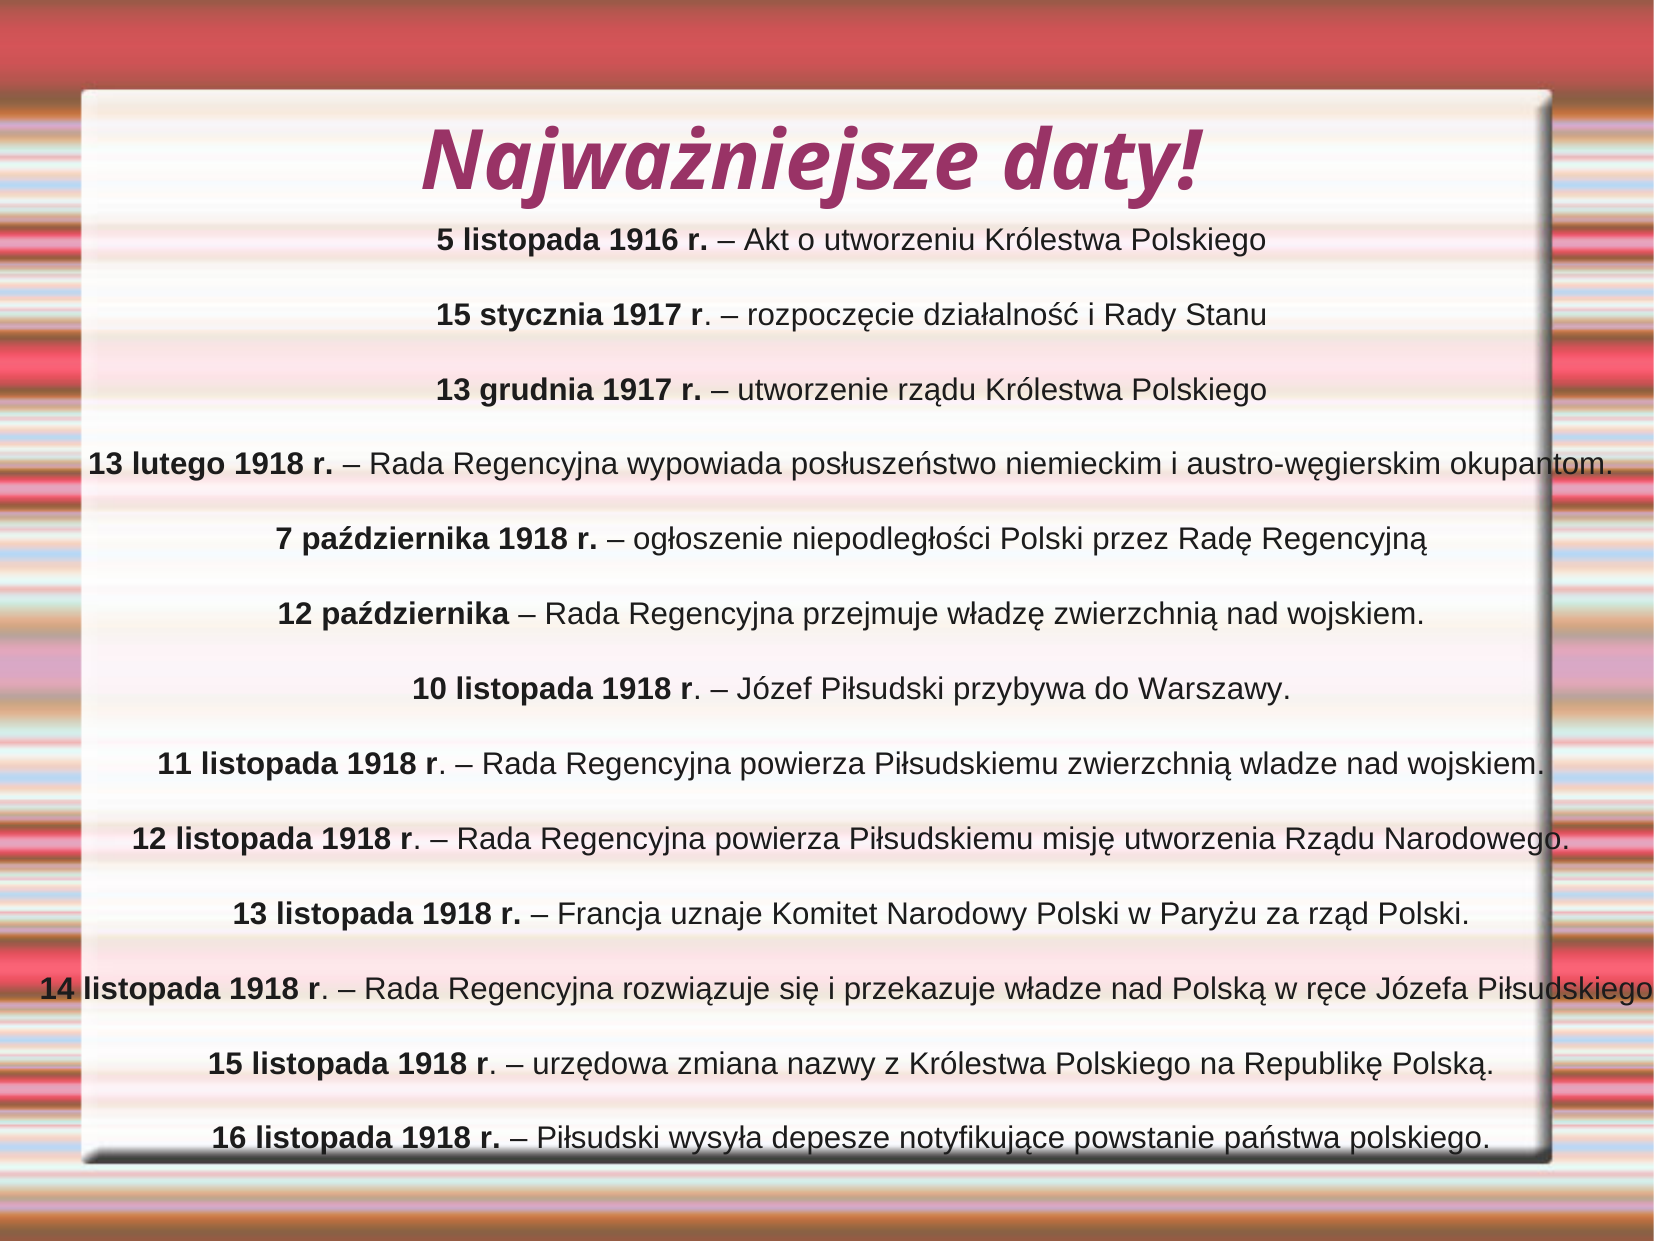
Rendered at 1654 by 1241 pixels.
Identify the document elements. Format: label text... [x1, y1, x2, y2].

subtitle 5 listopada 1916 r. – Akt o utworzeniu Królestwa Polskiego 15 stycznia 1917 r. – rozpoczęcie działalność i Rady Stanu 13 grudnia 1917 r. – utworzenie rządu Królestwa Polskiego 13 lutego 1918 r. – Rada Regencyjna wypowiada posłuszeństwo niemieckim i austro-węgierskim okupantom. 7 października 1918 r. – ogłoszenie niepodległości Polski przez Radę Regencyjną 12 października – Rada Regencyjna przejmuje władzę zwierzchnią nad wojskiem. 10 listopada 1918 r. – Józef Piłsudski przybywa do Warszawy. 11 listopada 1918 r. – Rada Regencyjna powierza Piłsudskiemu zwierzchnią wladze nad wojskiem. 12 listopada 1918 r. – Rada Regencyjna powierza Piłsudskiemu misję utworzenia Rządu Narodowego. 13 listopada 1918 r. – Francja uznaje Komitet Narodowy Polski w Paryżu za rząd Polski. 14 listopada 1918 r. – Rada Regencyjna rozwiązuje się i przekazuje władze nad Polską w ręce Józefa Piłsudskiego. 15 listopada 1918 r. – urzędowa zmiana nazwy z Królestwa Polskiego na Republikę Polską. 16 listopada 1918 r. – Piłsudski wysyła depesze notyfikujące powstanie państwa polskiego. [0, 0, 1654, 1241]
list Najważniejsze daty! [135, 106, 1489, 209]
